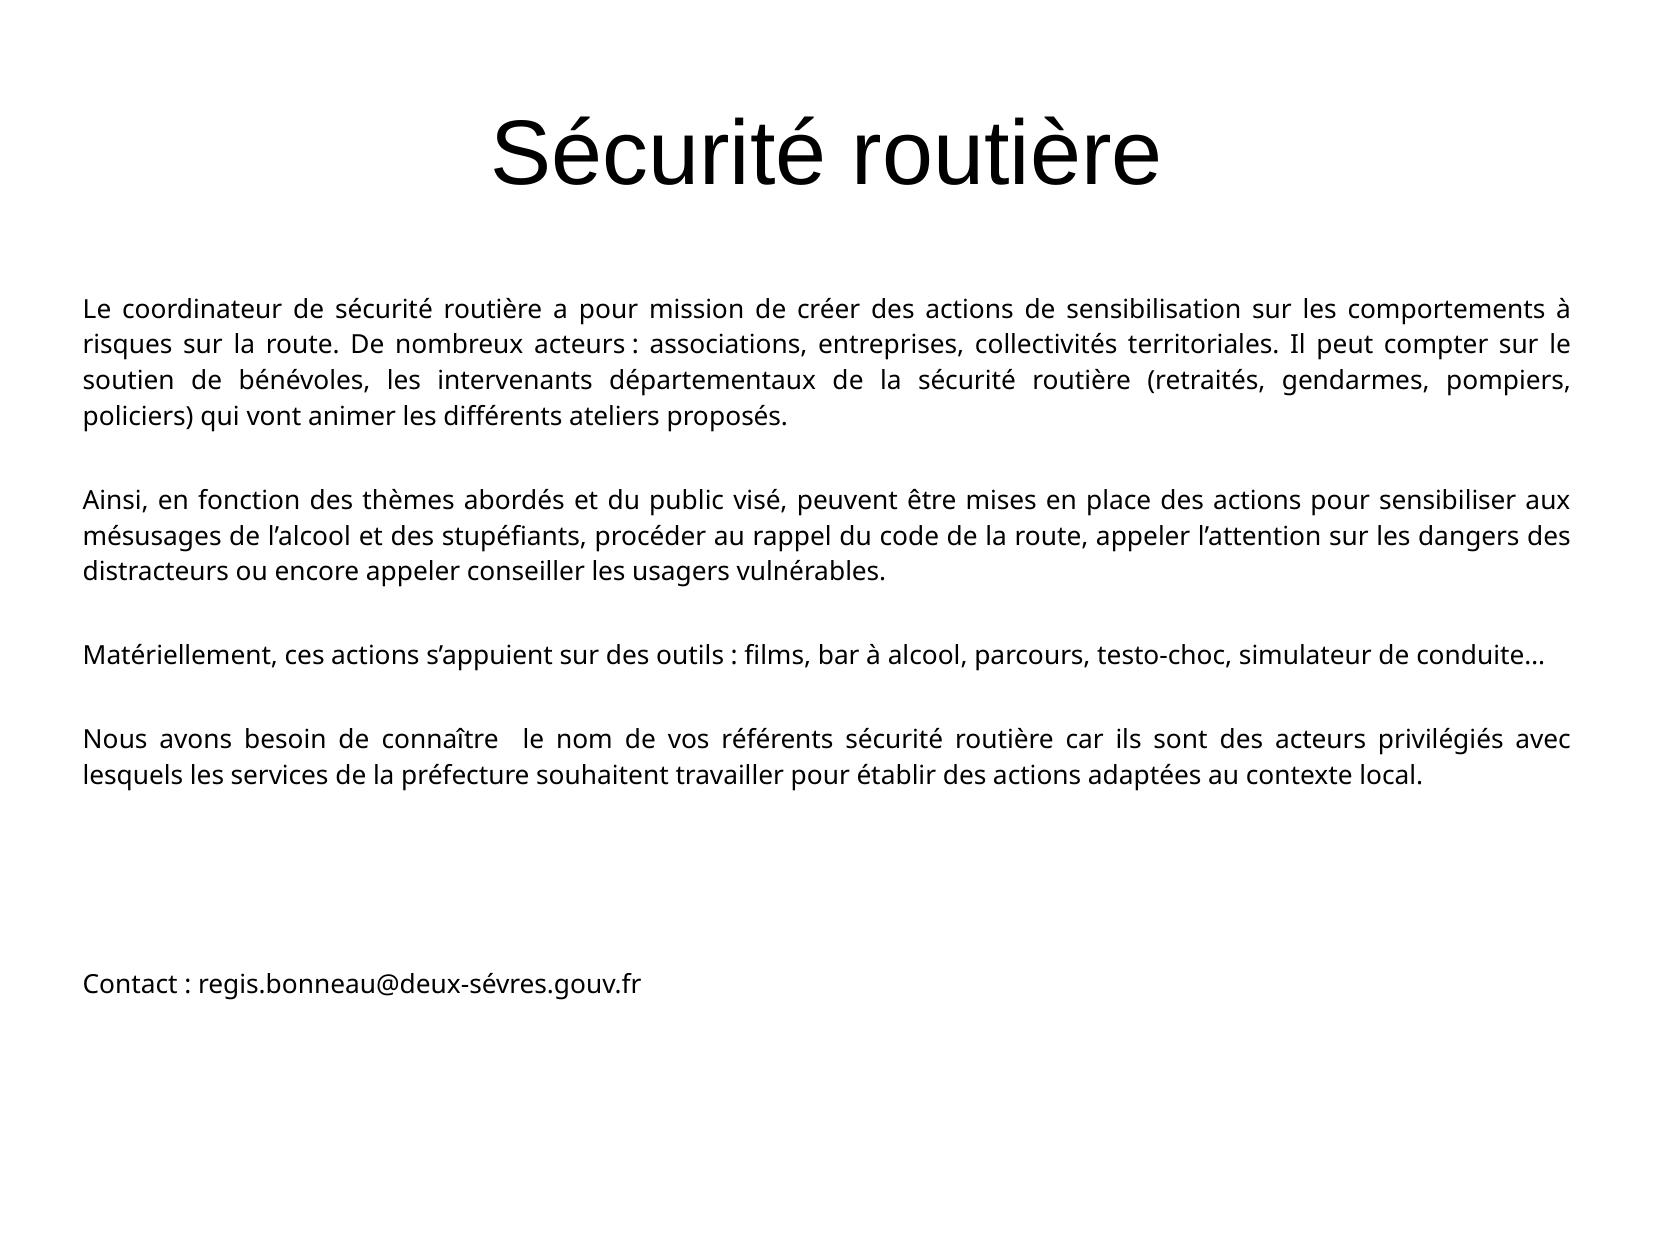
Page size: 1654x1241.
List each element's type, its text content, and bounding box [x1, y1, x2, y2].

list Le coordinateur de sécurité routière a pour mission de créer des actions de sensibilisation sur les comportements à risques sur la route. De nombreux acteurs : associations, entreprises, collectivités territoriales. Il peut compter sur le soutien de bénévoles, les intervenants départementaux de la sécurité routière (retraités, gendarmes, pompiers, policiers) qui vont animer les différents ateliers proposés. Ainsi, en fonction des thèmes abordés et du public visé, peuvent être mises en place des actions pour sensibiliser aux mésusages de l’alcool et des stupéfiants, procéder au rappel du code de la route, appeler l’attention sur les dangers des distracteurs ou encore appeler conseiller les usagers vulnérables. Matériellement, ces actions s’appuient sur des outils : films, bar à alcool, parcours, testo-choc, simulateur de conduite… Nous avons besoin de connaître le nom de vos référents sécurité routière car ils sont des acteurs privilégiés avec lesquels les services de la préfecture souhaitent travailler pour établir des actions adaptées au contexte local. Contact : regis.bonneau@deux-sévres.gouv.fr [82, 290, 1571, 1010]
title Sécurité routière [82, 49, 1571, 257]
